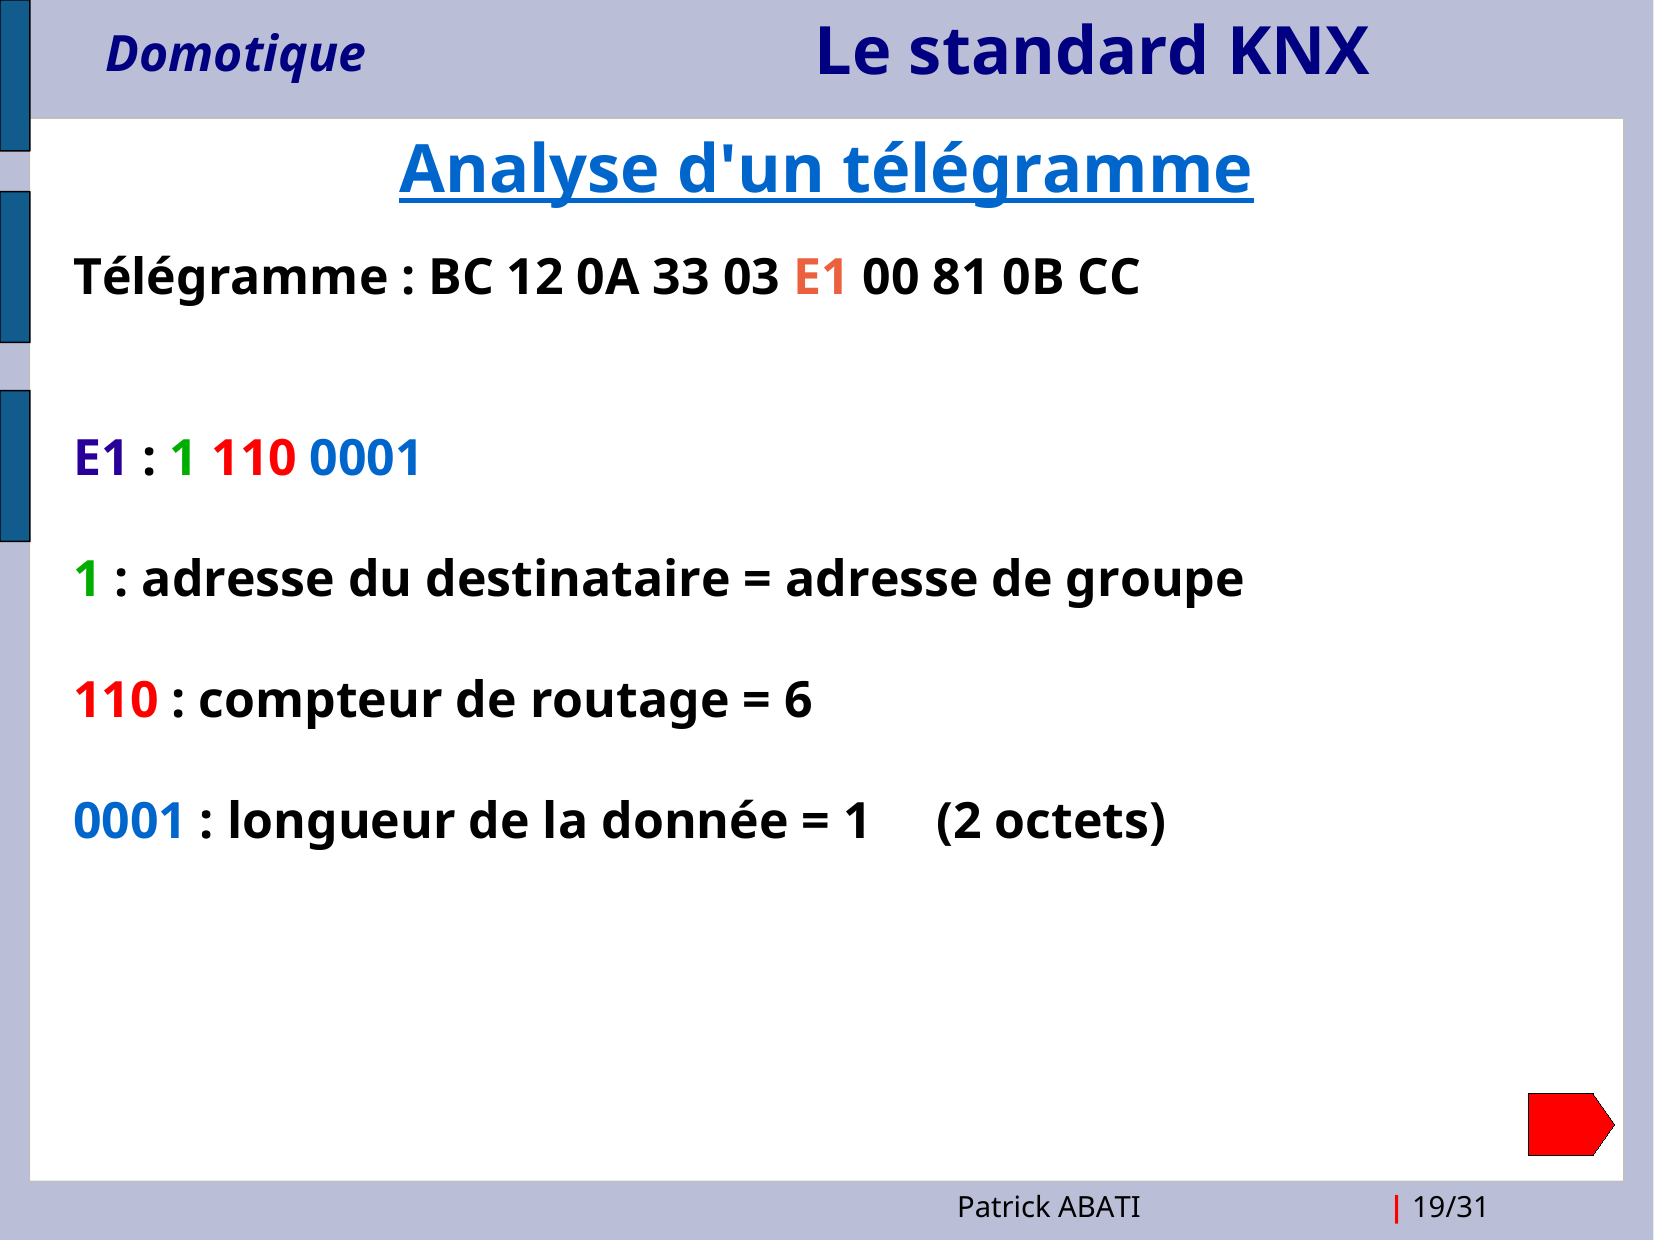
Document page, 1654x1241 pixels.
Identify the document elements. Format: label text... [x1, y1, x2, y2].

text_box [1528, 1093, 1615, 1156]
text_box Télégramme : BC 12 0A 33 03 E1 00 81 0B CC E1 : 1 110 0001 1 : adresse du destinataire = adresse de groupe 110 : compteur de routage = 6 0001 : longueur de la donnée = 1 (2 octets) [58, 236, 1595, 854]
text_box Analyse d'un télégramme [29, 118, 1624, 215]
